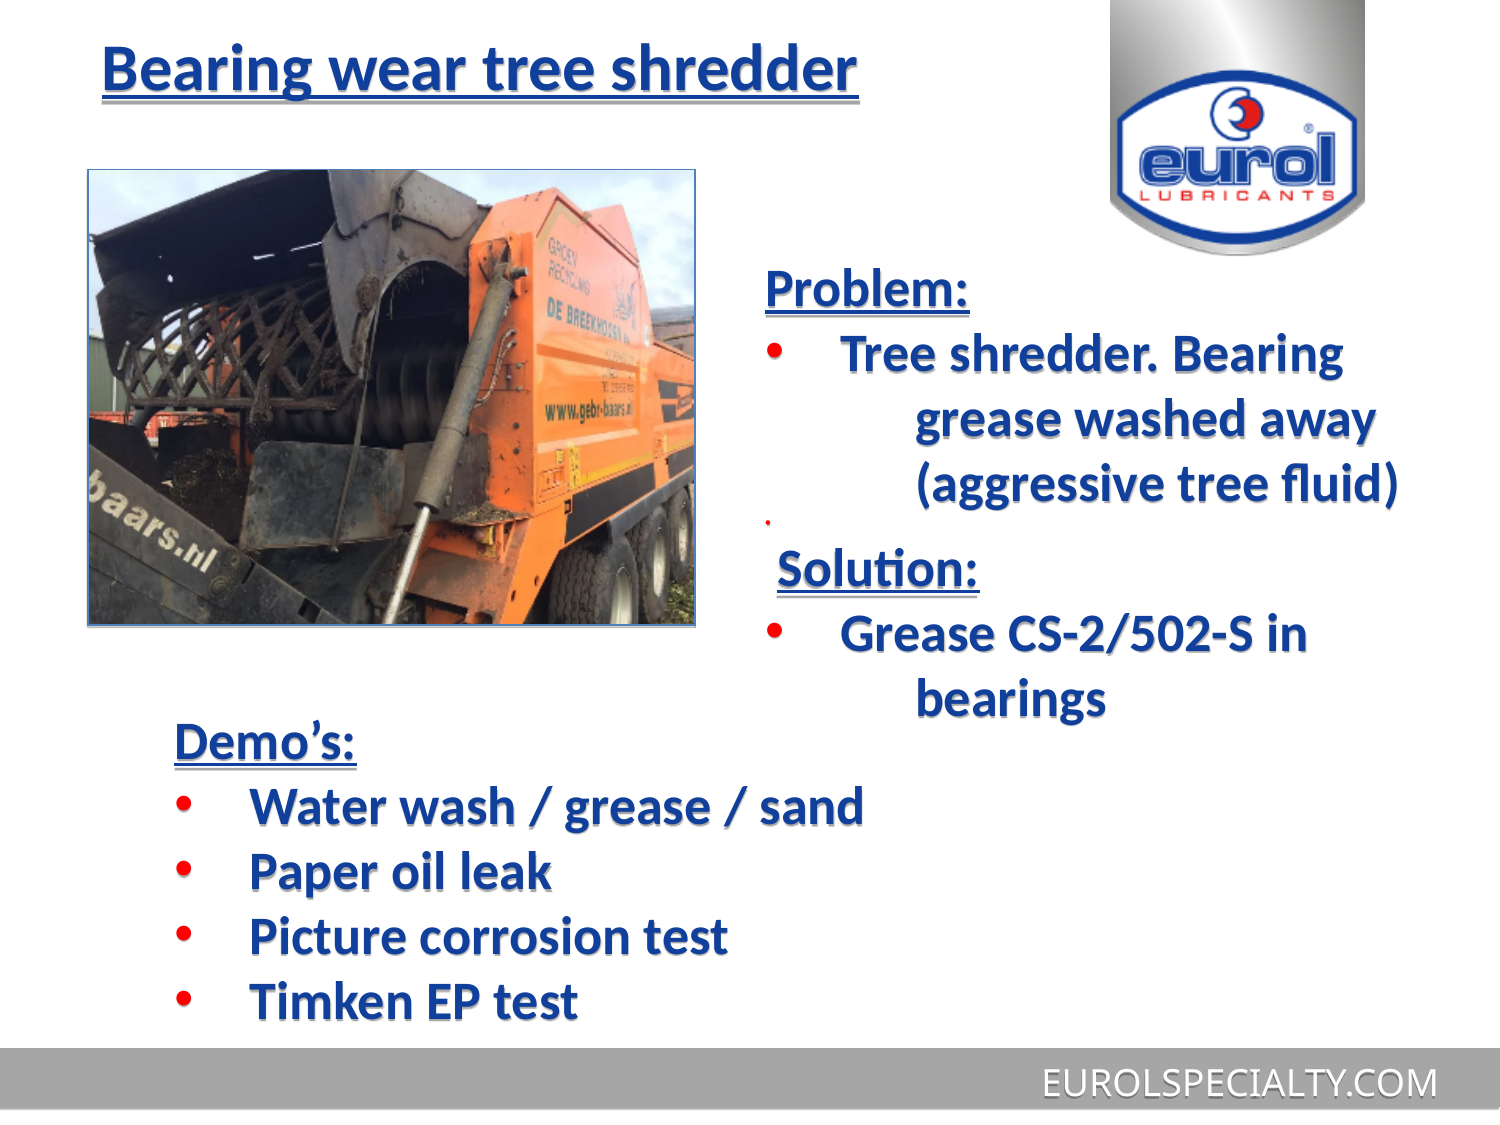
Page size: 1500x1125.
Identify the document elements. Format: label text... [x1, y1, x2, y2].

text_box Demo’s: Water wash / grease / sand Paper oil leak Picture corrosion test Timken EP test [159, 698, 909, 1038]
text_box Problem: Tree shredder. Bearing grease washed away (aggressive tree fluid) Solution: Grease CS-2/502-S in bearings [750, 245, 1463, 760]
text_box Bearing wear tree shredder [87, 16, 955, 112]
picture [88, 170, 695, 625]
